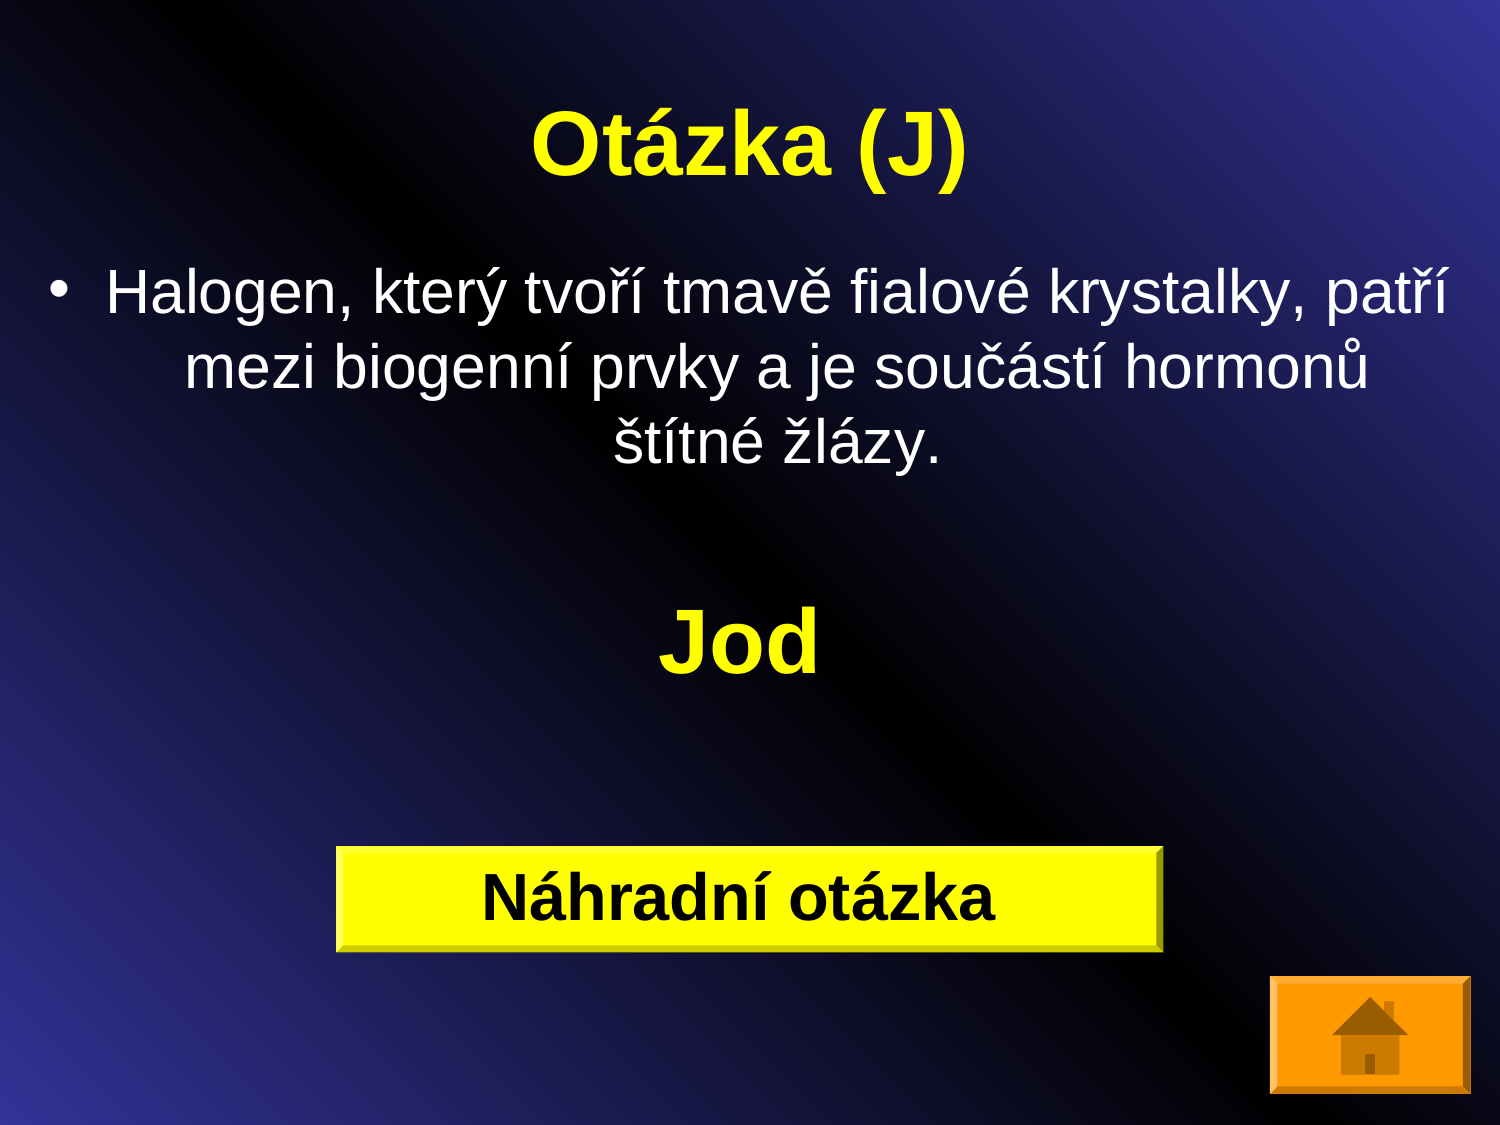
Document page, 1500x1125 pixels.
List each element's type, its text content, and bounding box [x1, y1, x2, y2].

title Otázka (J) [75, 45, 1426, 233]
text_box Jod [643, 574, 869, 700]
text_box [337, 846, 1164, 953]
list Halogen, který tvoří tmavě fialové krystalky, patří mezi biogenní prvky a je součástí hormonů štítné žlázy. [29, 243, 1471, 504]
text_box [1271, 976, 1471, 1094]
text_box Náhradní otázka [466, 846, 1022, 942]
